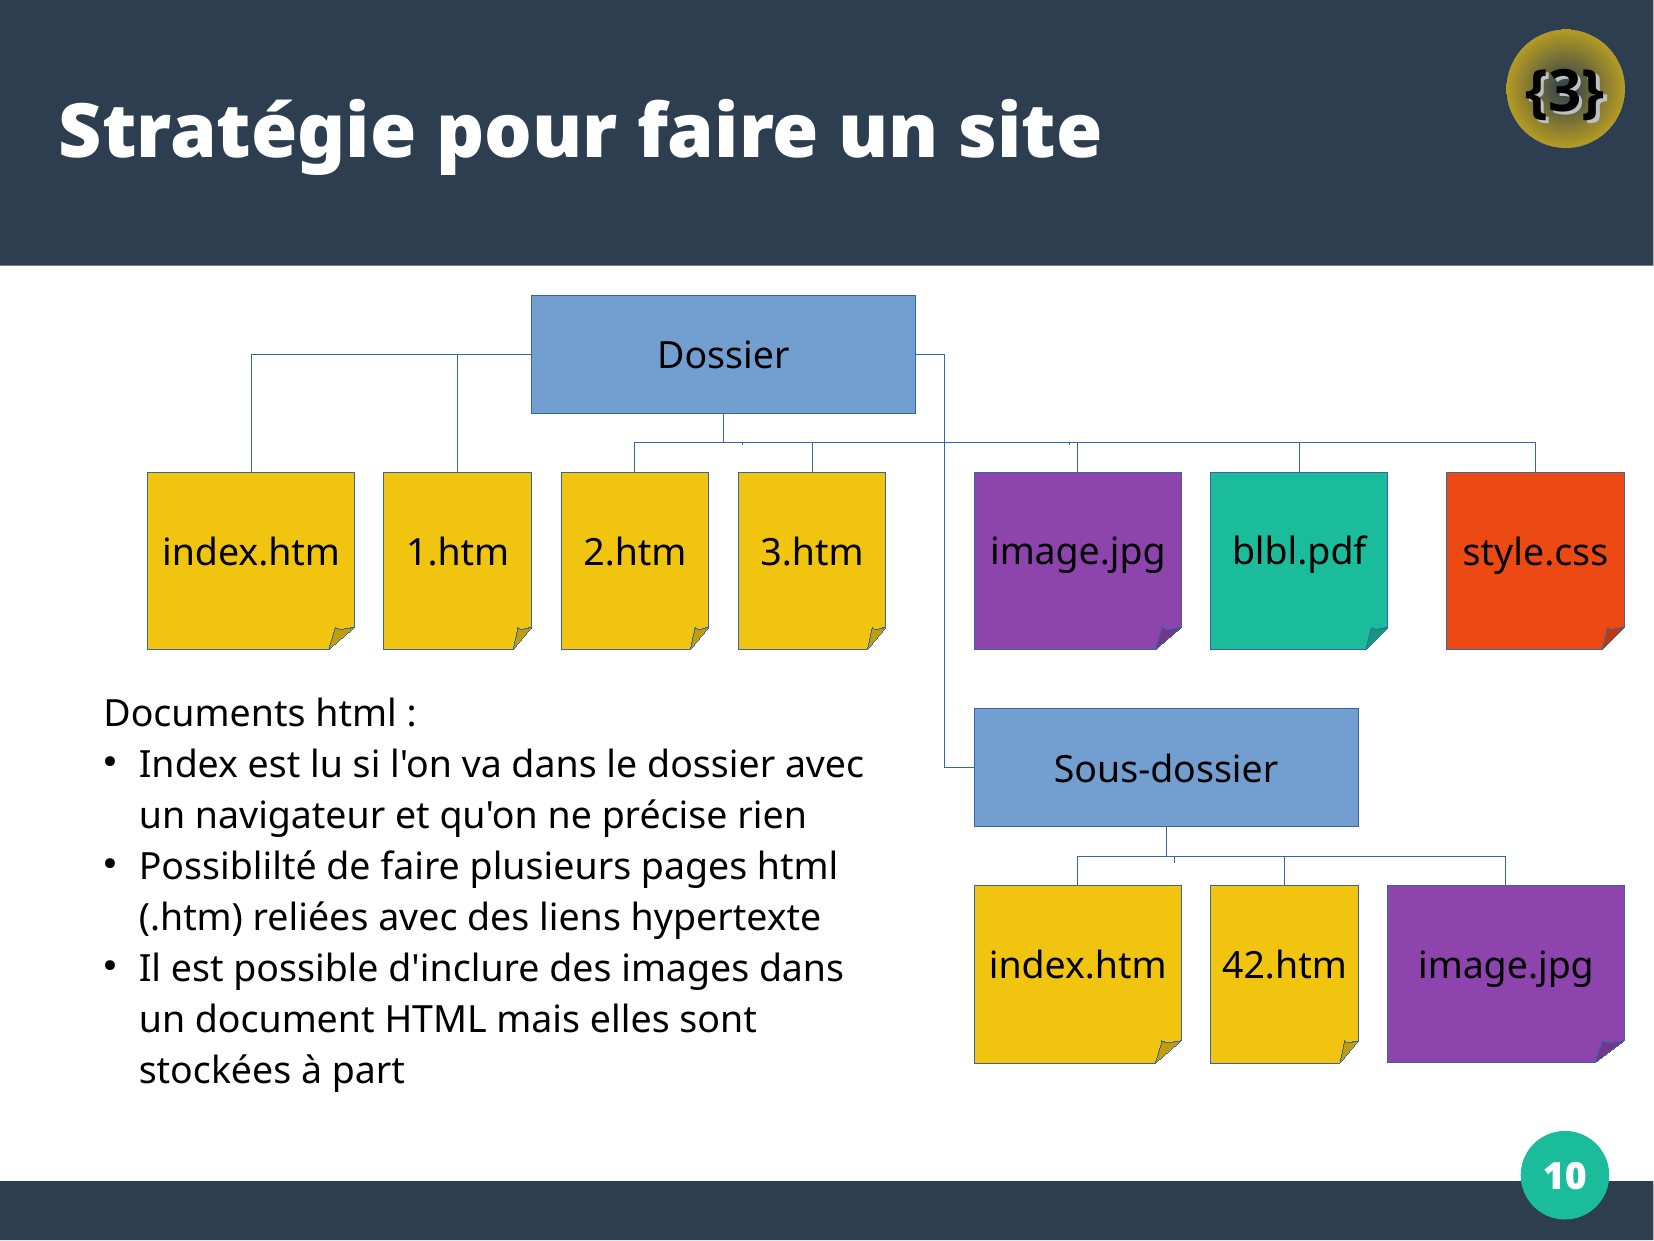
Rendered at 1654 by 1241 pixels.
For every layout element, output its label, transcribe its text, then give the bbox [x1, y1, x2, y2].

text_box image.jpg [974, 472, 1182, 650]
text_box 3.htm [738, 472, 886, 650]
text_box index.htm [147, 472, 355, 650]
text_box {3} [1506, 29, 1625, 148]
text_box 1.htm [383, 472, 532, 650]
text_box 42.htm [1210, 885, 1359, 1064]
text_box style.css [1446, 472, 1625, 650]
text_box image.jpg [1387, 885, 1625, 1063]
text_box Documents html : Index est lu si l'on va dans le dossier avec un navigateur et qu'on ne précise rien Possiblilté de faire plusieurs pages html (.htm) reliées avec des liens hypertexte Il est possible d'inclure des images dans un document HTML mais elles sont stockées à part [88, 679, 886, 1173]
title Stratégie pour faire un site [59, 49, 1595, 207]
text_box 2.htm [561, 472, 709, 650]
text_box Sous-dossier [974, 708, 1359, 827]
text_box blbl.pdf [1210, 472, 1388, 650]
text_box Dossier [531, 295, 916, 414]
text_box index.htm [974, 885, 1182, 1064]
